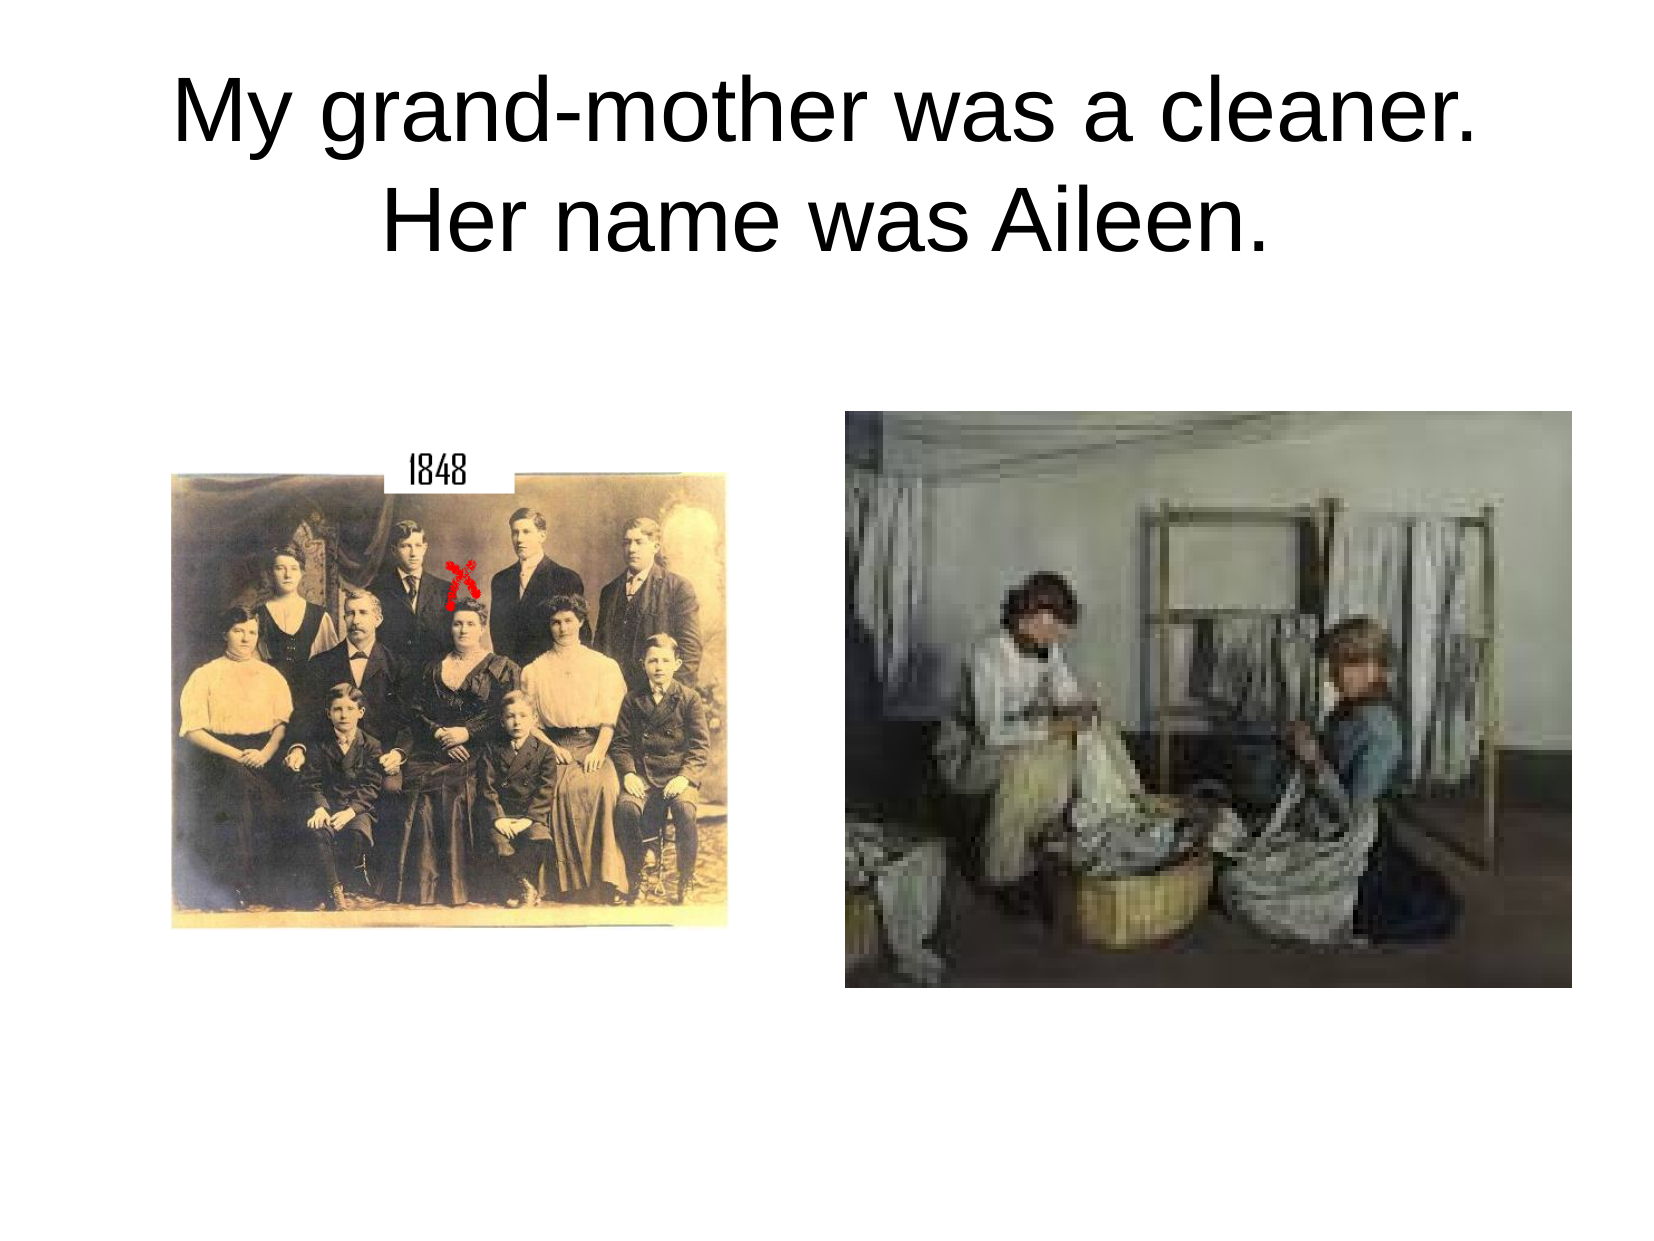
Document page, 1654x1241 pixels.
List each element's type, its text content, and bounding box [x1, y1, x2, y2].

title My grand-mother was a cleaner. Her name was Aileen. [82, 49, 1571, 257]
picture [82, 430, 809, 968]
picture [845, 411, 1572, 988]
